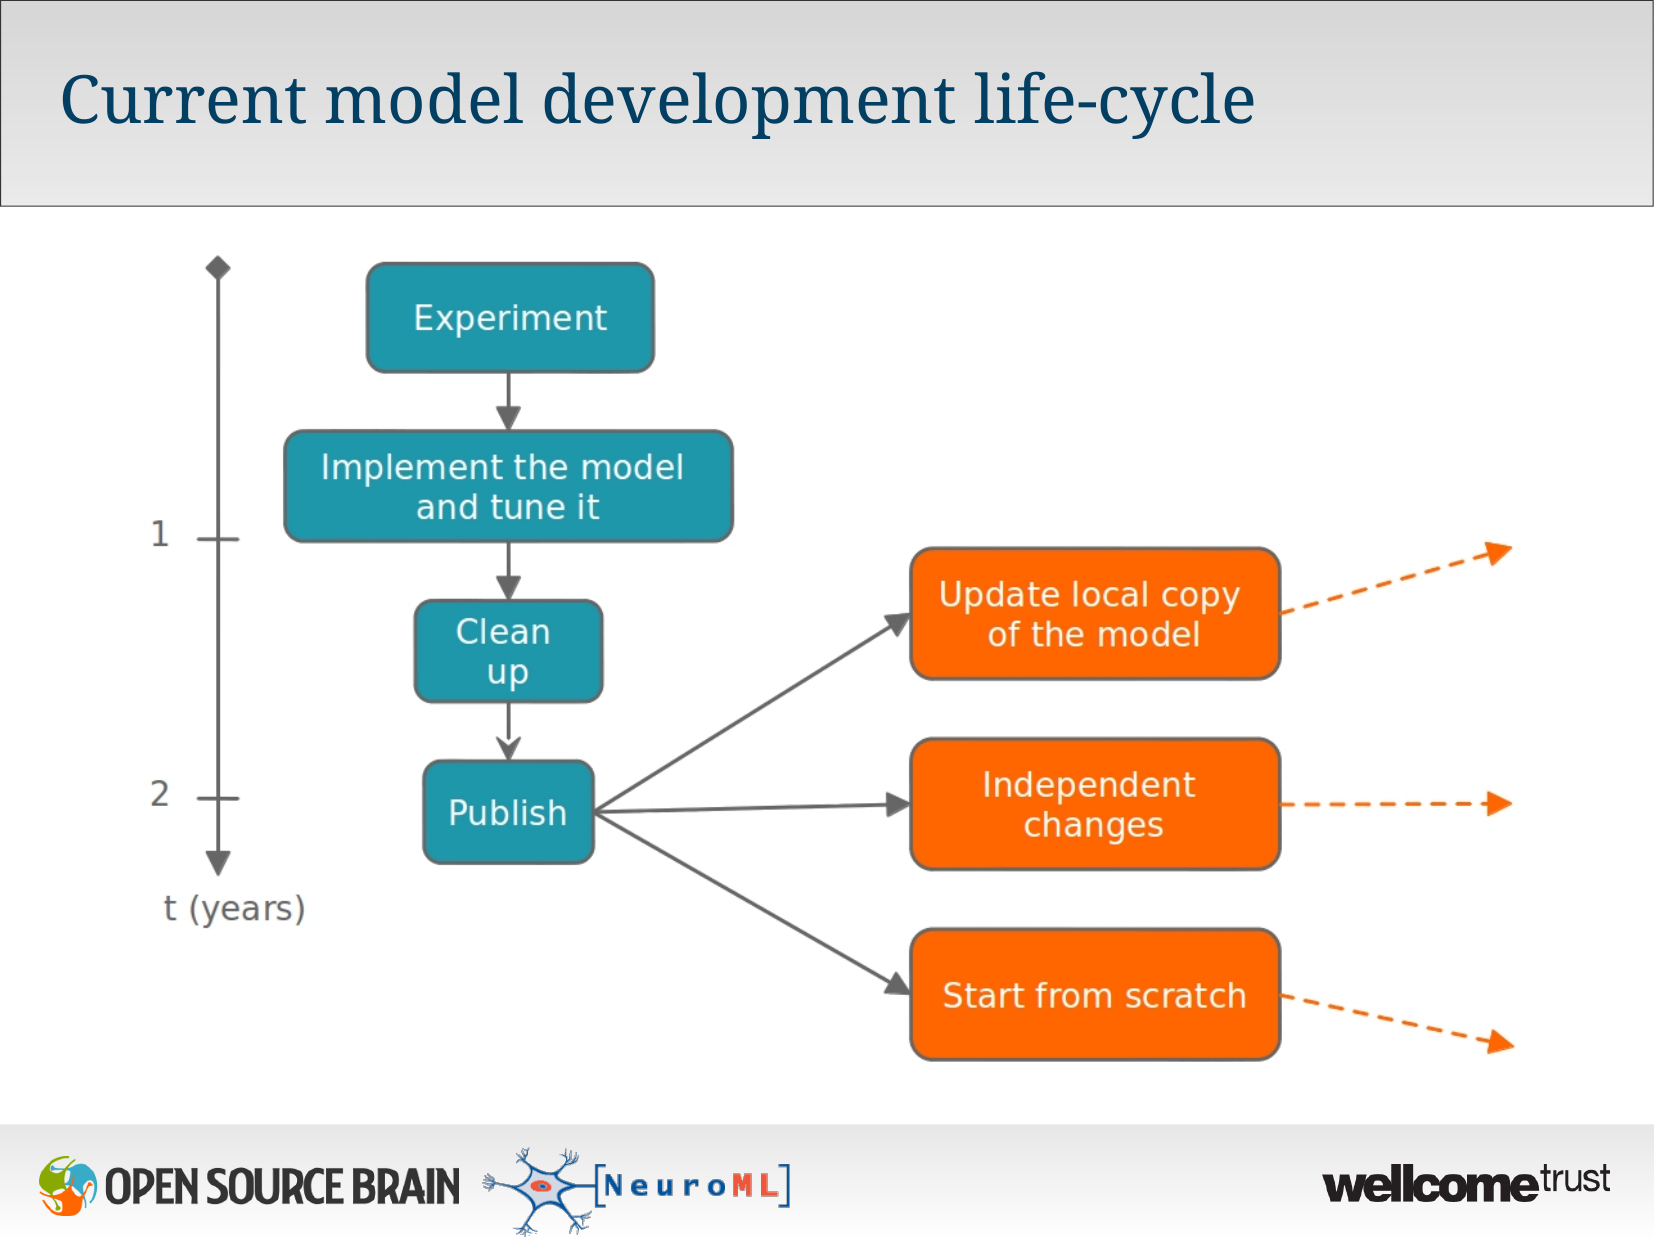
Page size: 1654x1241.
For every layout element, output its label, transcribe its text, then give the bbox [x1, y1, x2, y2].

picture [39, 1156, 459, 1216]
picture [93, 217, 1575, 1112]
picture [482, 1147, 790, 1237]
picture [1322, 1164, 1610, 1202]
text_box Current model development life-cycle [59, 29, 1591, 174]
